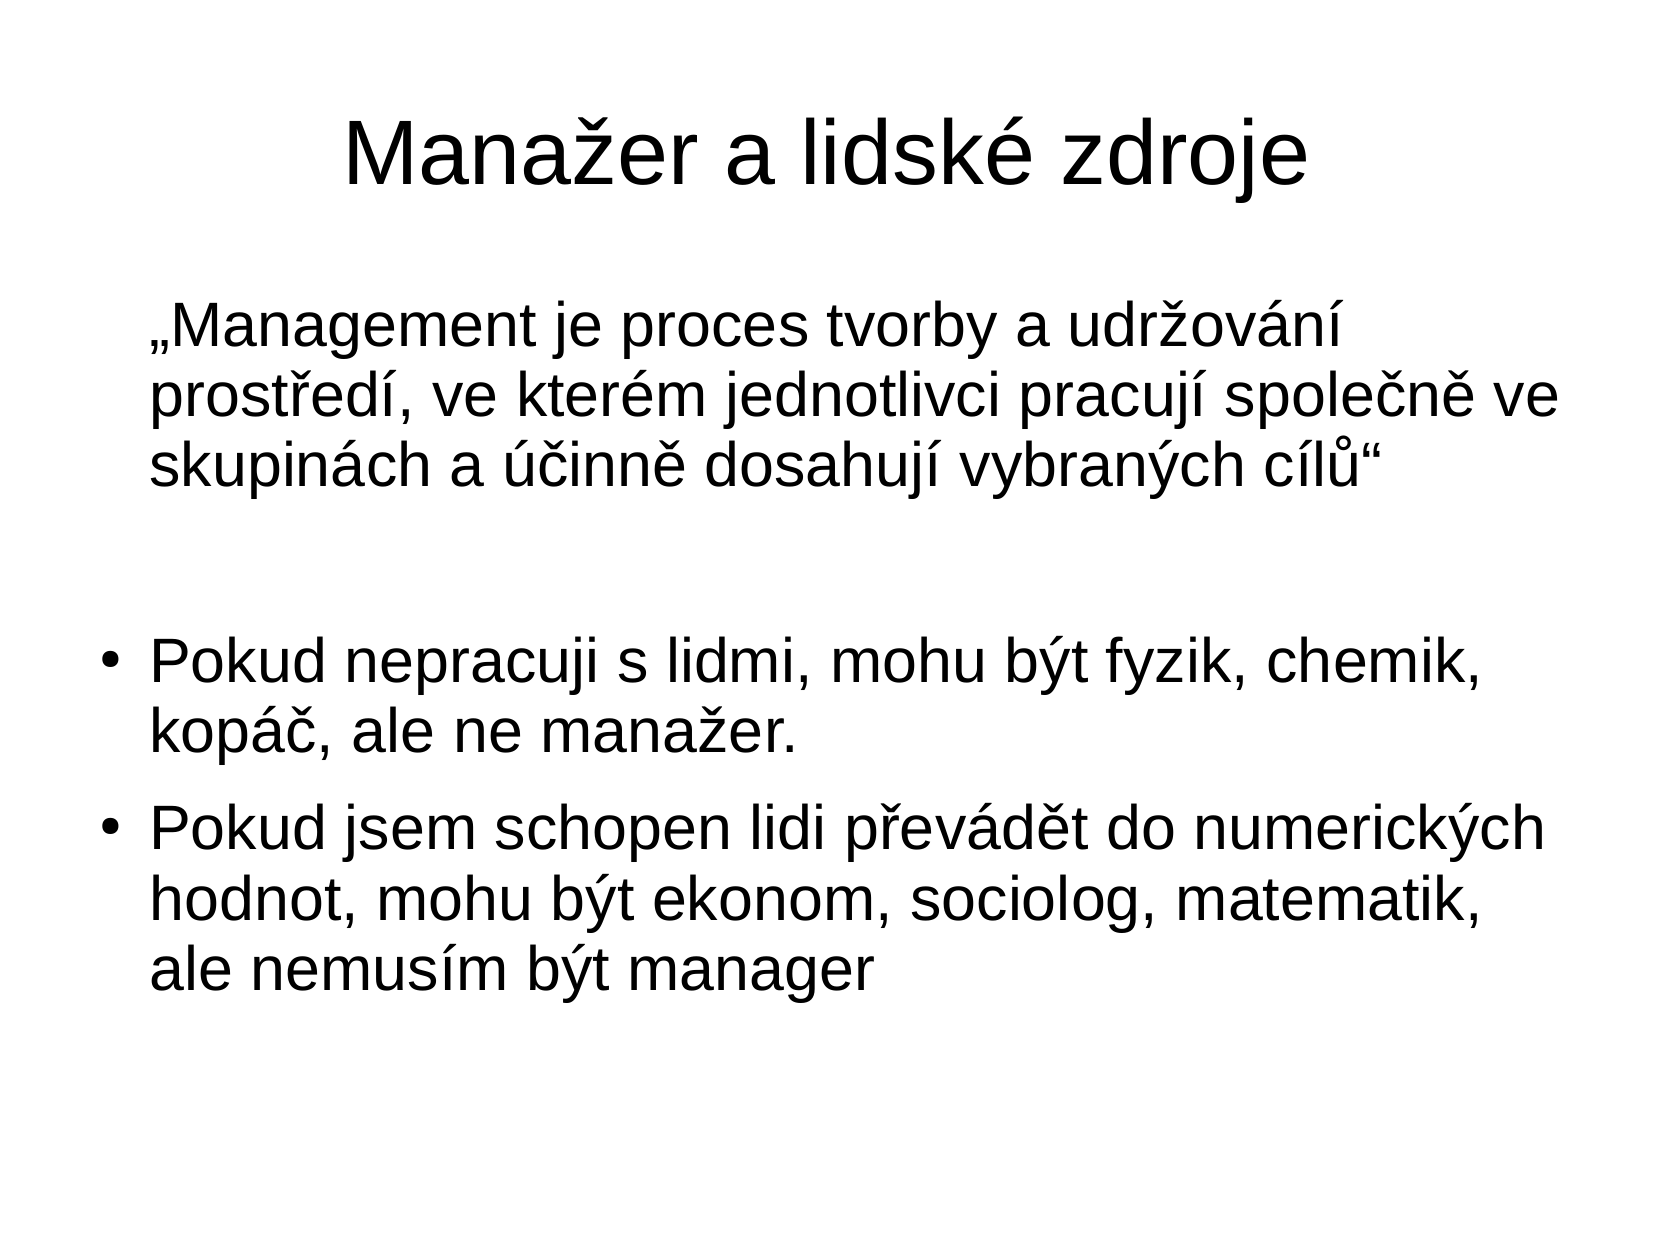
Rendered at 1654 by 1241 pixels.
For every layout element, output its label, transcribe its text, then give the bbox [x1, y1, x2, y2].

list „Management je proces tvorby a udržování prostředí, ve kterém jednotlivci pracují společně ve skupinách a účinně dosahují vybraných cílů“ Pokud nepracuji s lidmi, mohu být fyzik, chemik, kopáč, ale ne manažer. Pokud jsem schopen lidi převádět do numerických hodnot, mohu být ekonom, sociolog, matematik, ale nemusím být manager [82, 290, 1571, 1010]
title Manažer a lidské zdroje [82, 49, 1571, 257]
